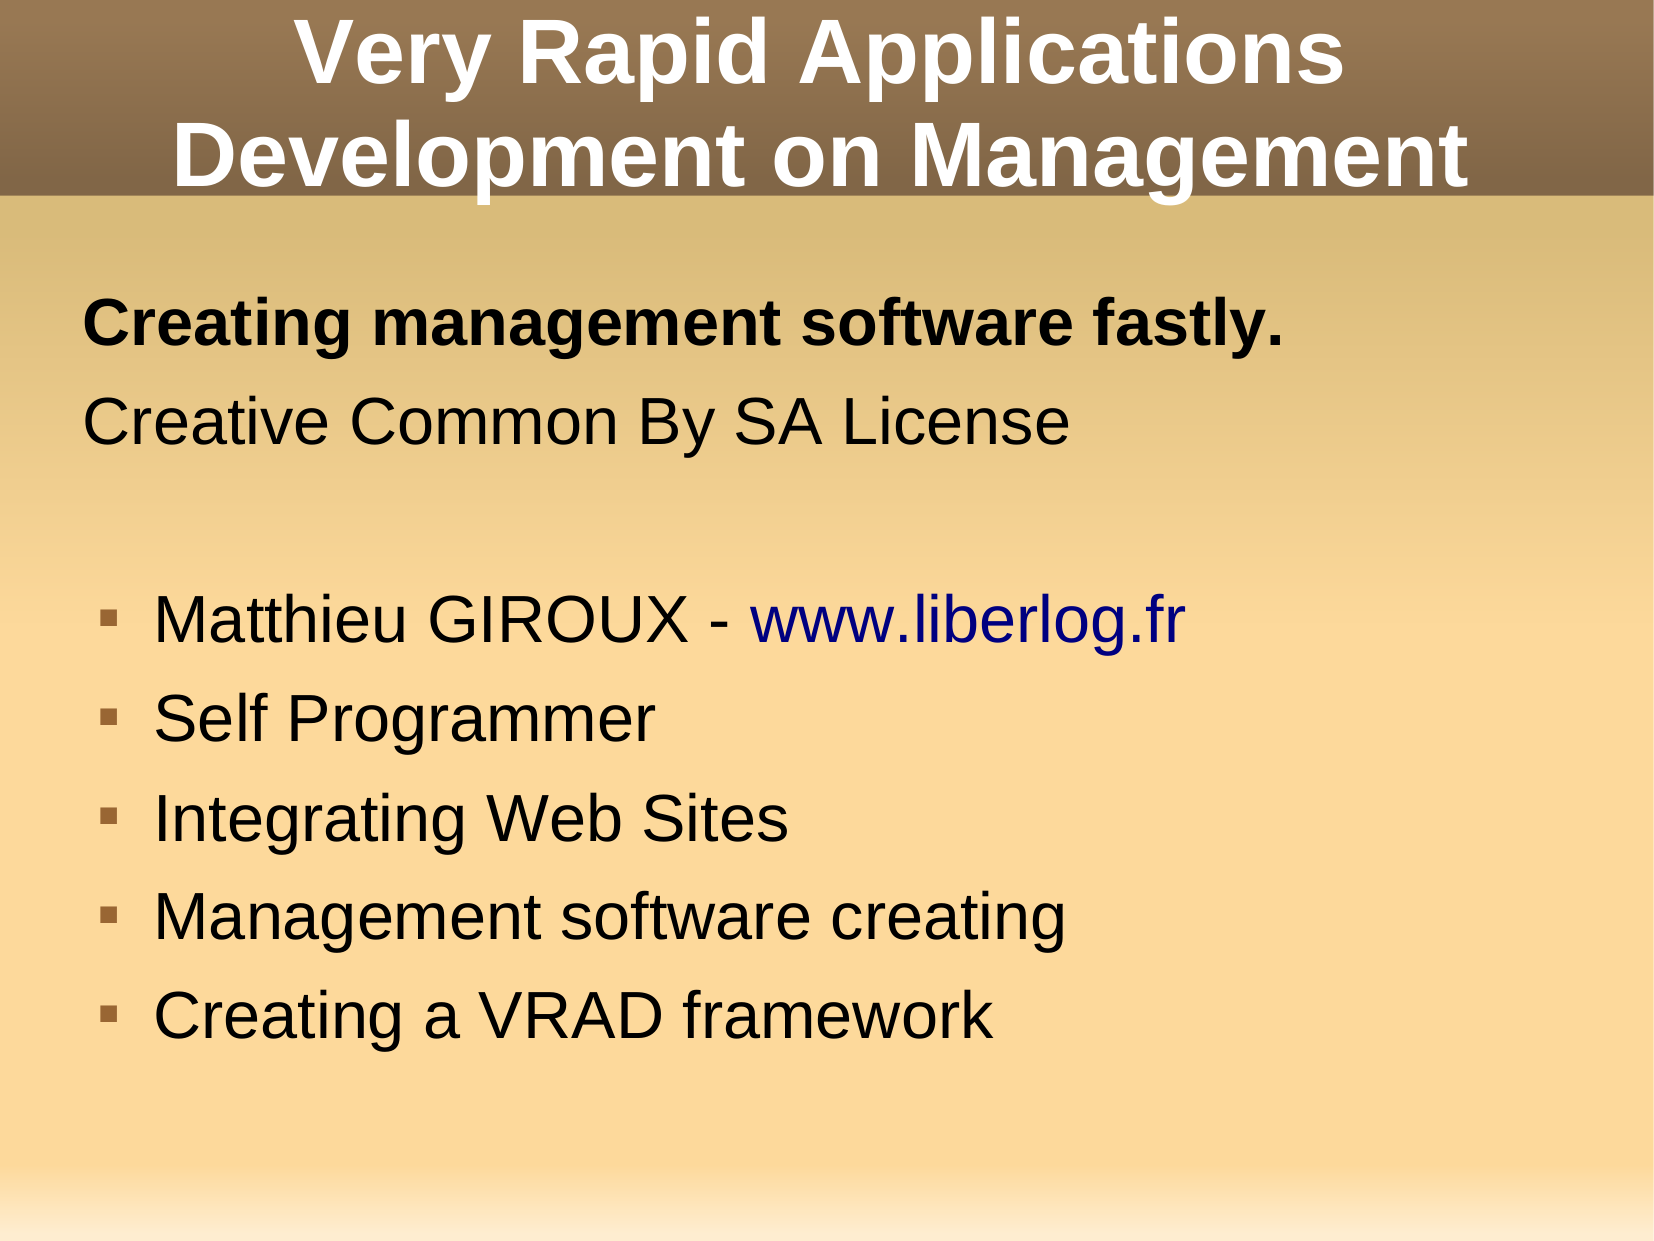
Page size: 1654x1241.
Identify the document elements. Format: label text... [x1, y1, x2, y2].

title Very Rapid Applications Development on Management [76, 0, 1565, 208]
picture [0, 0, 1654, 1241]
list Creating management software fastly. Creative Common By SA License Matthieu GIROUX - www.liberlog.fr Self Programmer Integrating Web Sites Management software creating Creating a VRAD framework [82, 290, 1571, 1163]
